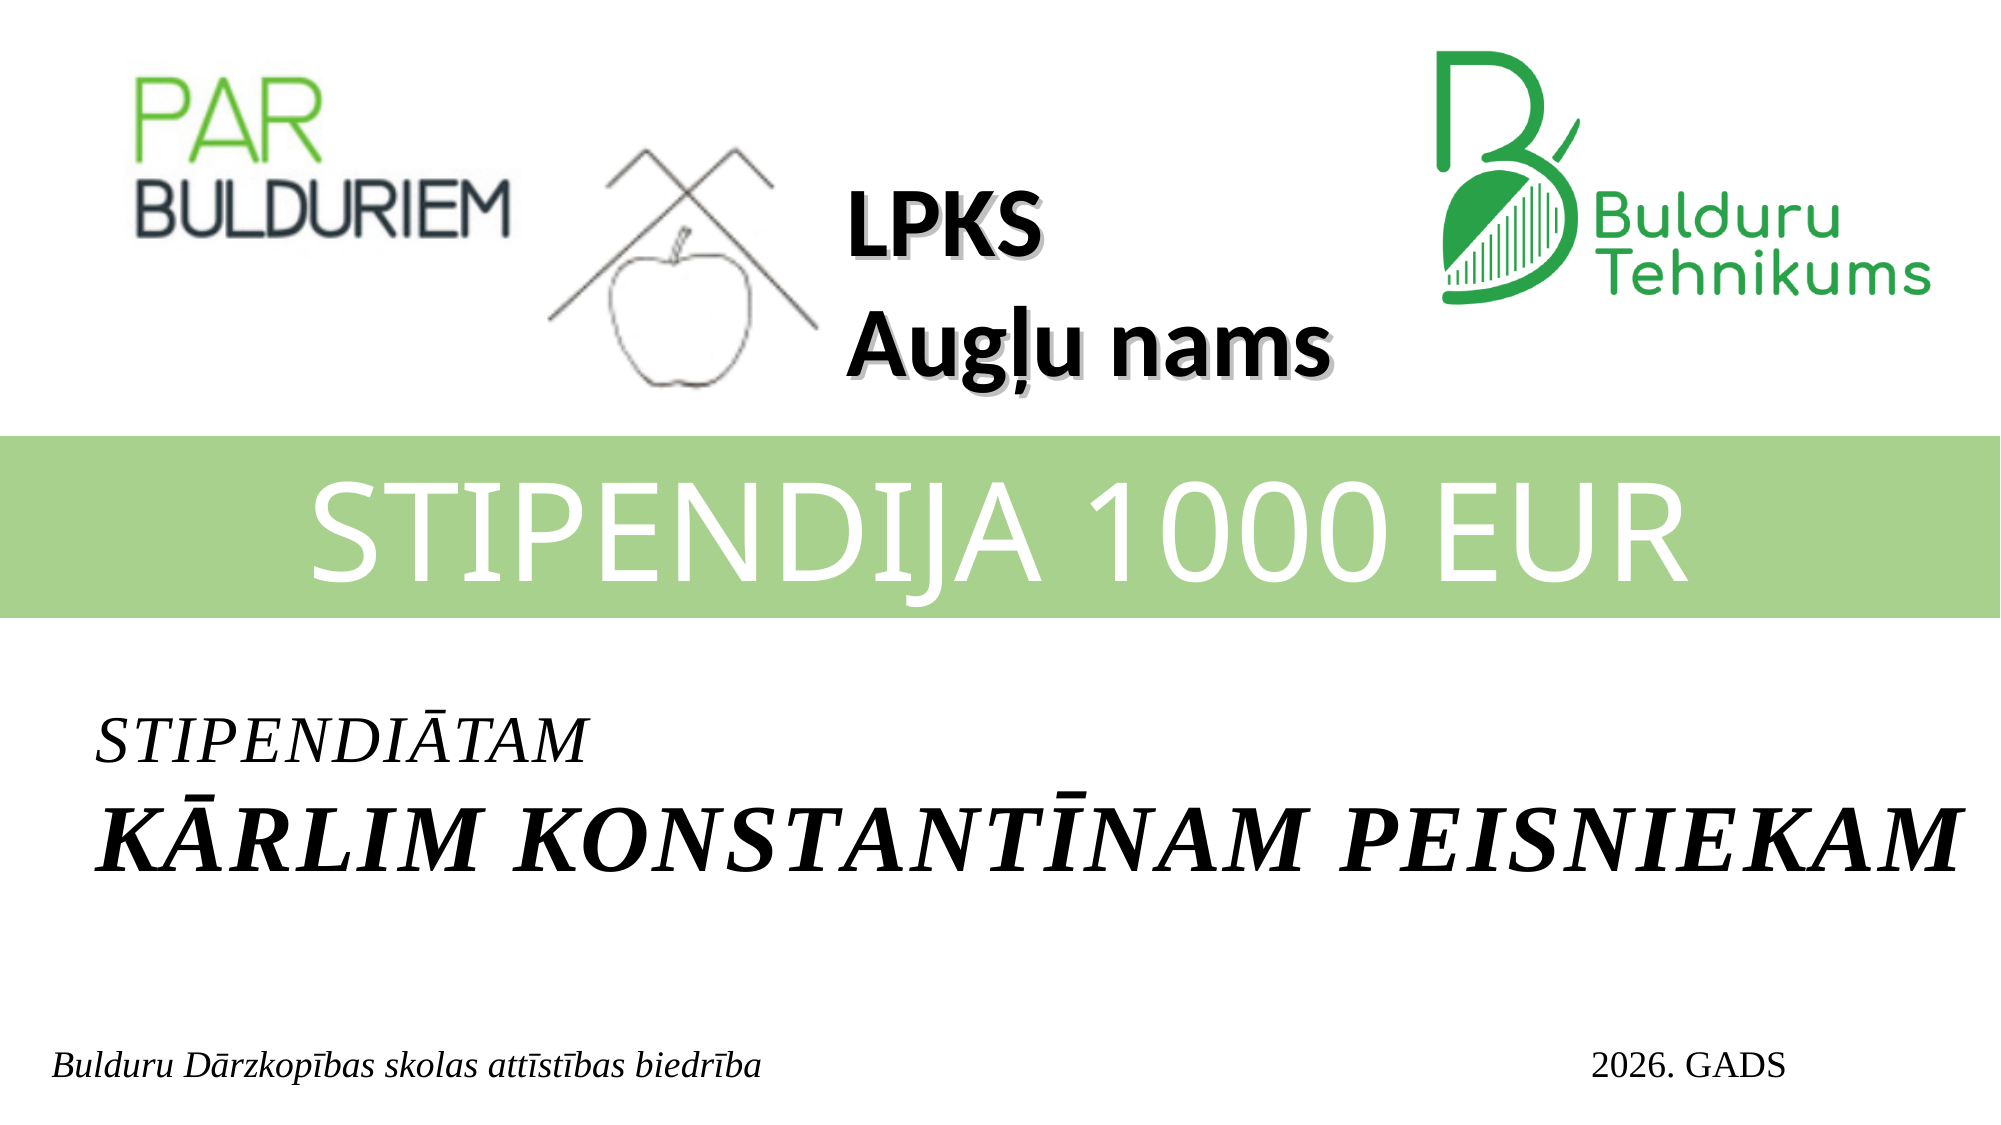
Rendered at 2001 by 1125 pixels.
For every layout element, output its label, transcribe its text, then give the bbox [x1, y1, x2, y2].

text_box Bulduru Dārzkopības skolas attīstības biedrība [36, 1032, 809, 1094]
text_box LPKS Augļu nams [832, 149, 1383, 404]
picture [1428, 43, 1939, 334]
text_box STIPENDIJA 1000 EUR [0, 436, 2000, 618]
picture [0, 0, 850, 412]
text_box STIPENDIĀTAM KārliM KonsTantīnAM PeisniekAM [0, 688, 2000, 901]
text_box 2026. GADS [1576, 1032, 1979, 1094]
